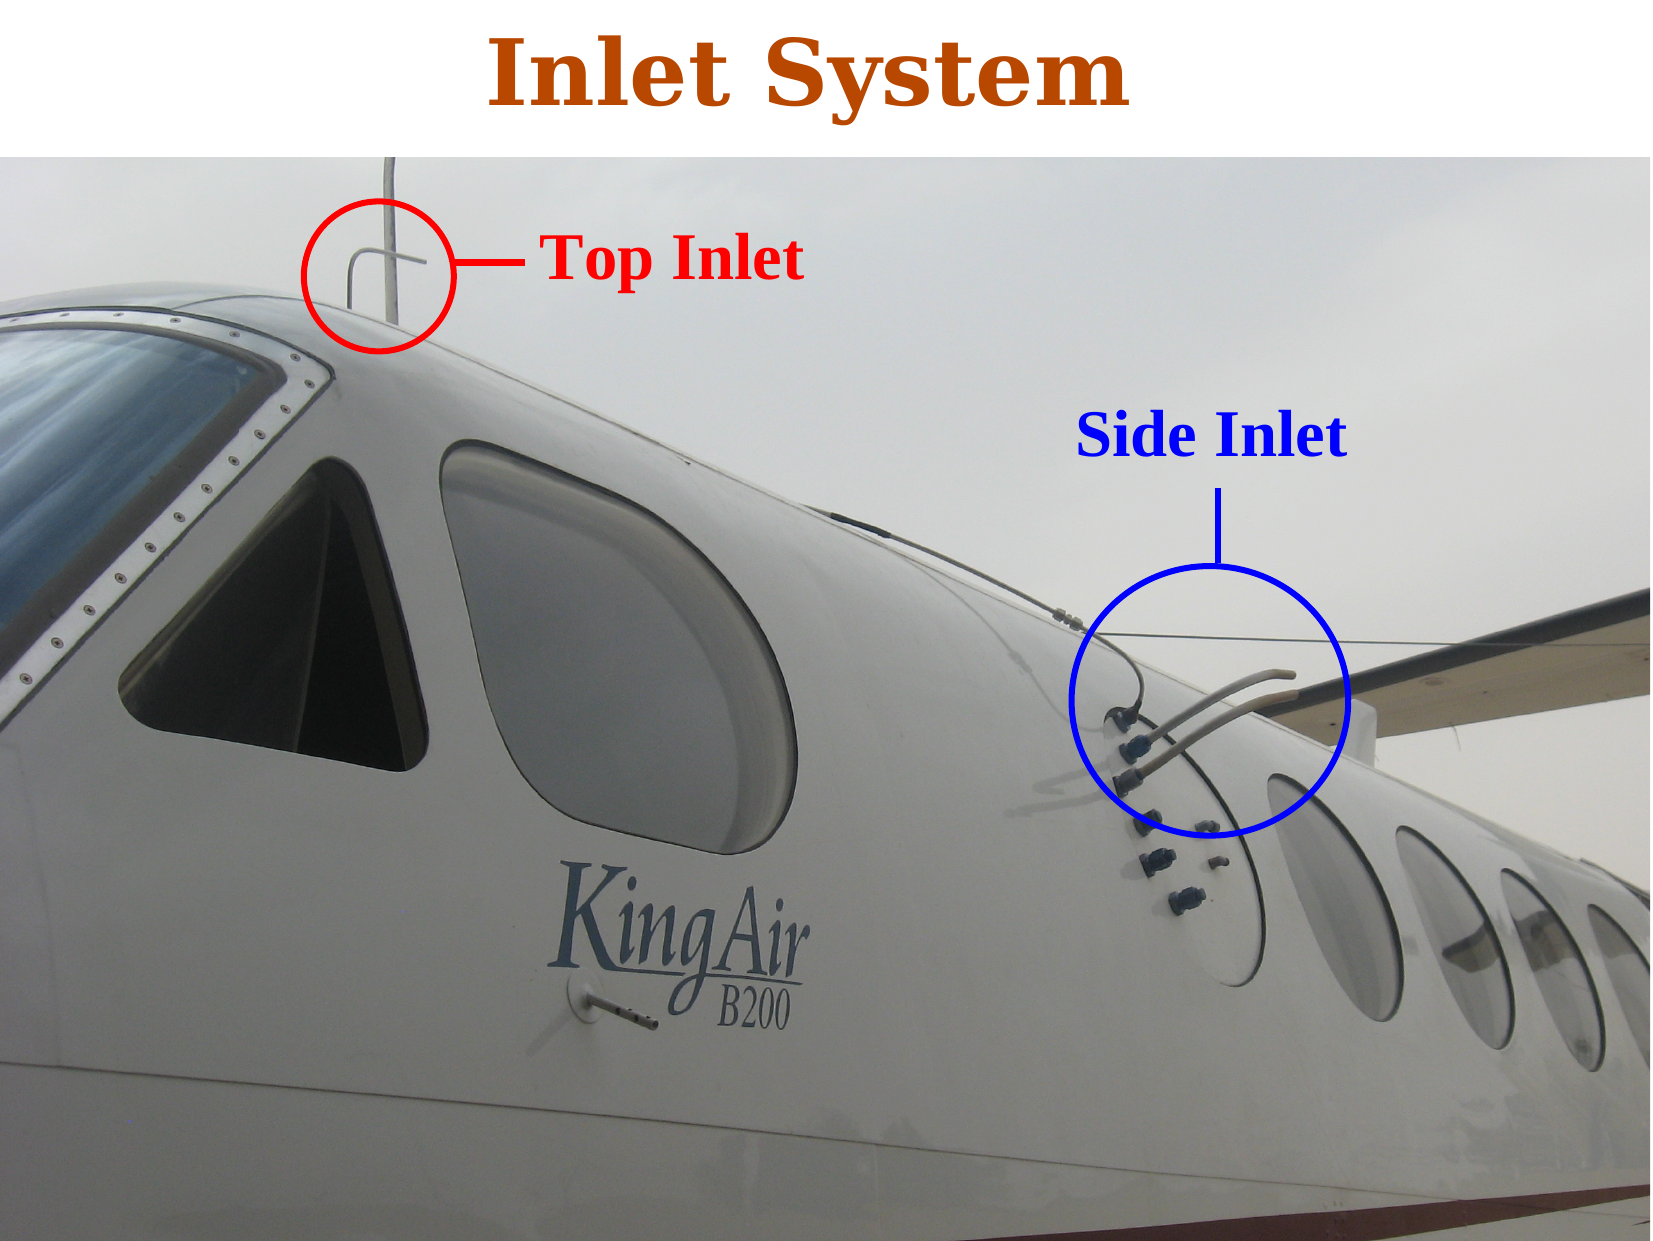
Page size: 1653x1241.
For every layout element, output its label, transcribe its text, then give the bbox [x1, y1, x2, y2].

text_box Top Inlet [525, 205, 826, 301]
picture [0, 157, 1651, 1241]
text_box Inlet System [0, 19, 1650, 132]
text_box Side Inlet [1060, 382, 1406, 478]
